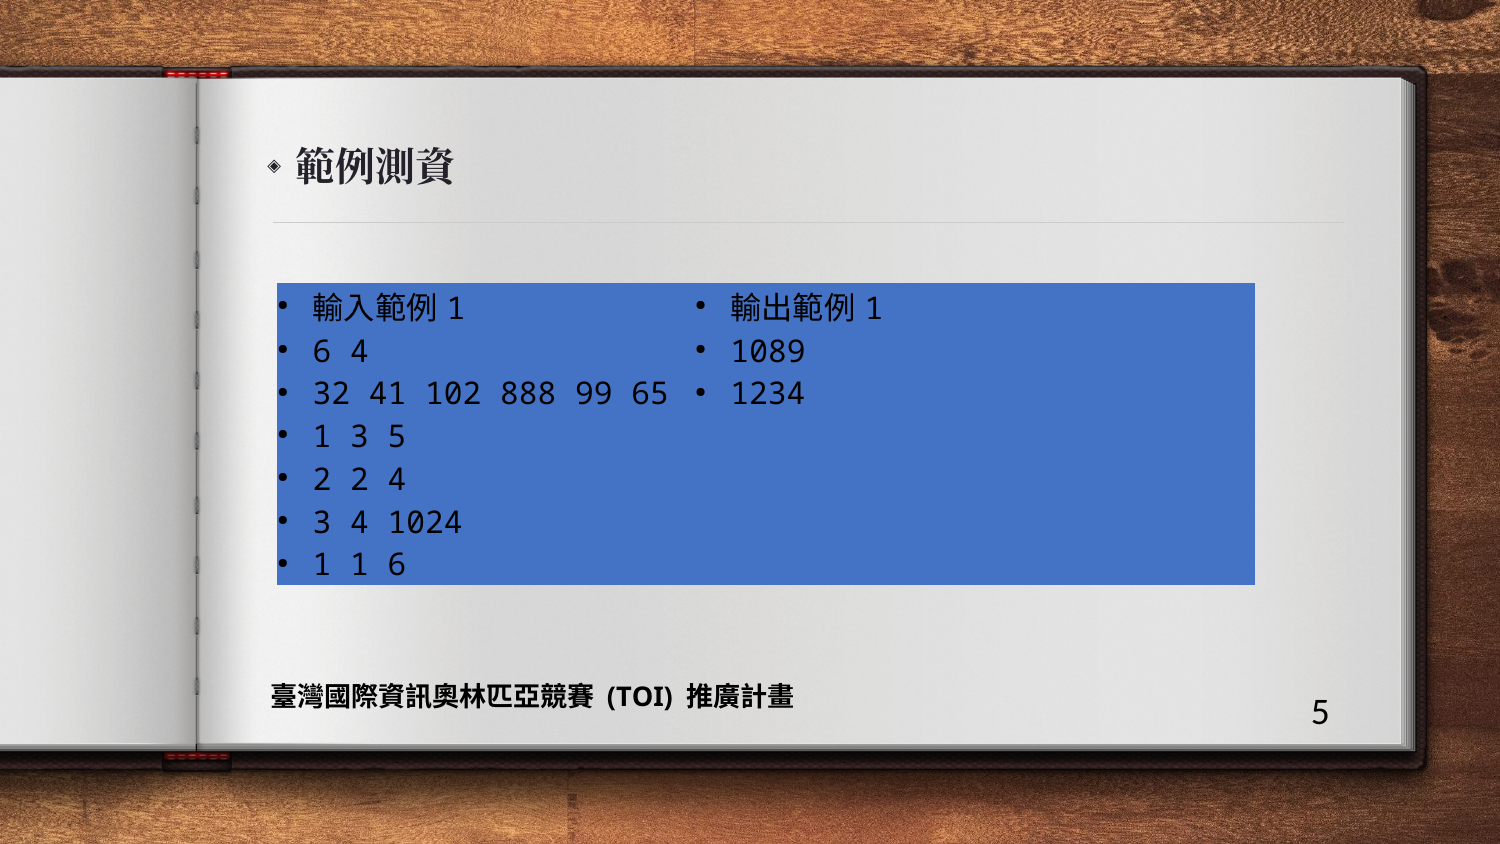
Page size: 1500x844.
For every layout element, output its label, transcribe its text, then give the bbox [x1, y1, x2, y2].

list 範例測資 [252, 126, 1194, 205]
text_box [1295, 672, 1386, 737]
table_header 輸出範例1 1089 1234 [695, 283, 1255, 585]
table_header 輸入範例1 6 4 32 41 102 888 99 65 1 3 5 2 2 4 3 4 1024 1 1 6 [277, 283, 695, 585]
